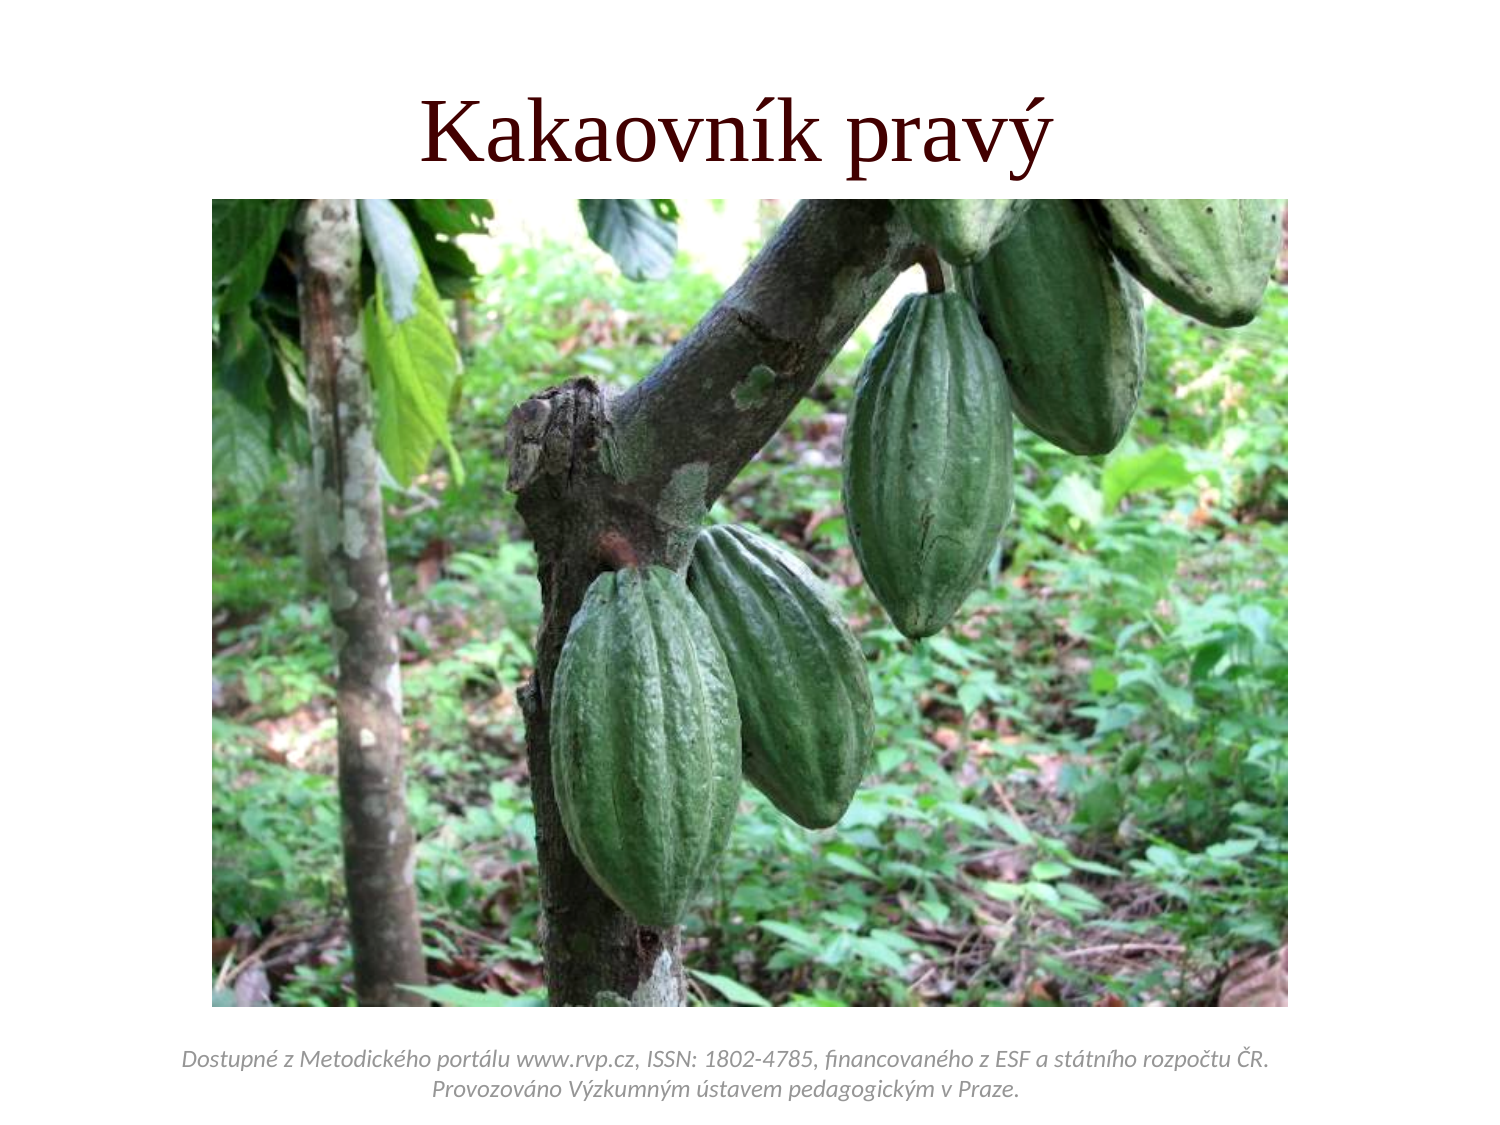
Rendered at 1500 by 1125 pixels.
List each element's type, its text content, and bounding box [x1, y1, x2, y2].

title Kakaovník pravý [62, 0, 1413, 188]
text_box [212, 200, 1288, 1007]
text_box Dostupné z Metodického portálu www.rvp.cz, ISSN: 1802-4785, financovaného z ESF a státního rozpočtu ČR. Provozováno Výzkumným ústavem pedagogickým v Praze. [105, 1042, 1348, 1103]
